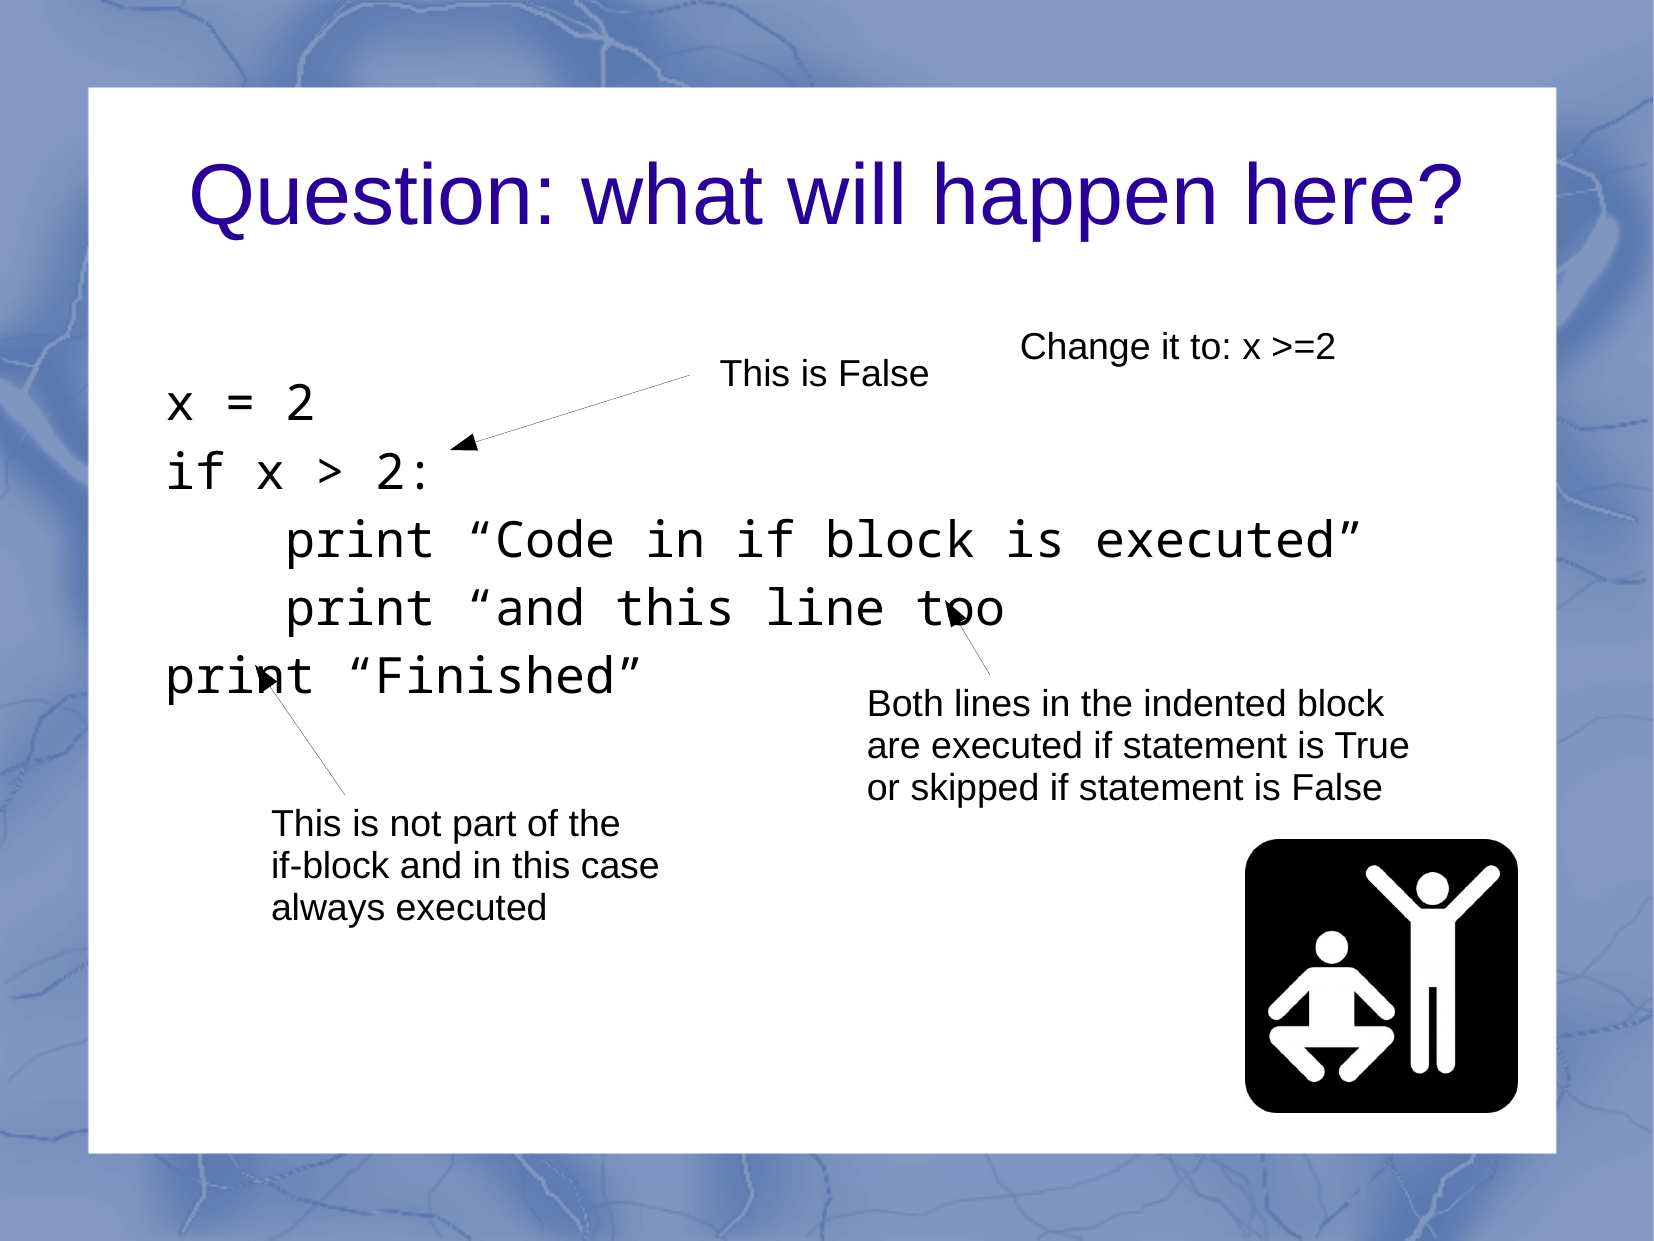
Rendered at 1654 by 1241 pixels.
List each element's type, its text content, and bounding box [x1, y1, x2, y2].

title Question: what will happen here? [118, 90, 1536, 298]
text_box Both lines in the indented block are executed if statement is True or skipped if statement is False [852, 675, 1426, 816]
picture [0, 0, 1654, 1241]
text_box x = 2 if x > 2: print “Code in if block is executed” print “and this line too print “Finished” [150, 360, 1381, 665]
text_box Change it to: x >=2 [1005, 318, 1352, 376]
text_box This is False [704, 345, 946, 402]
text_box This is not part of the if-block and in this case always executed [256, 795, 676, 936]
